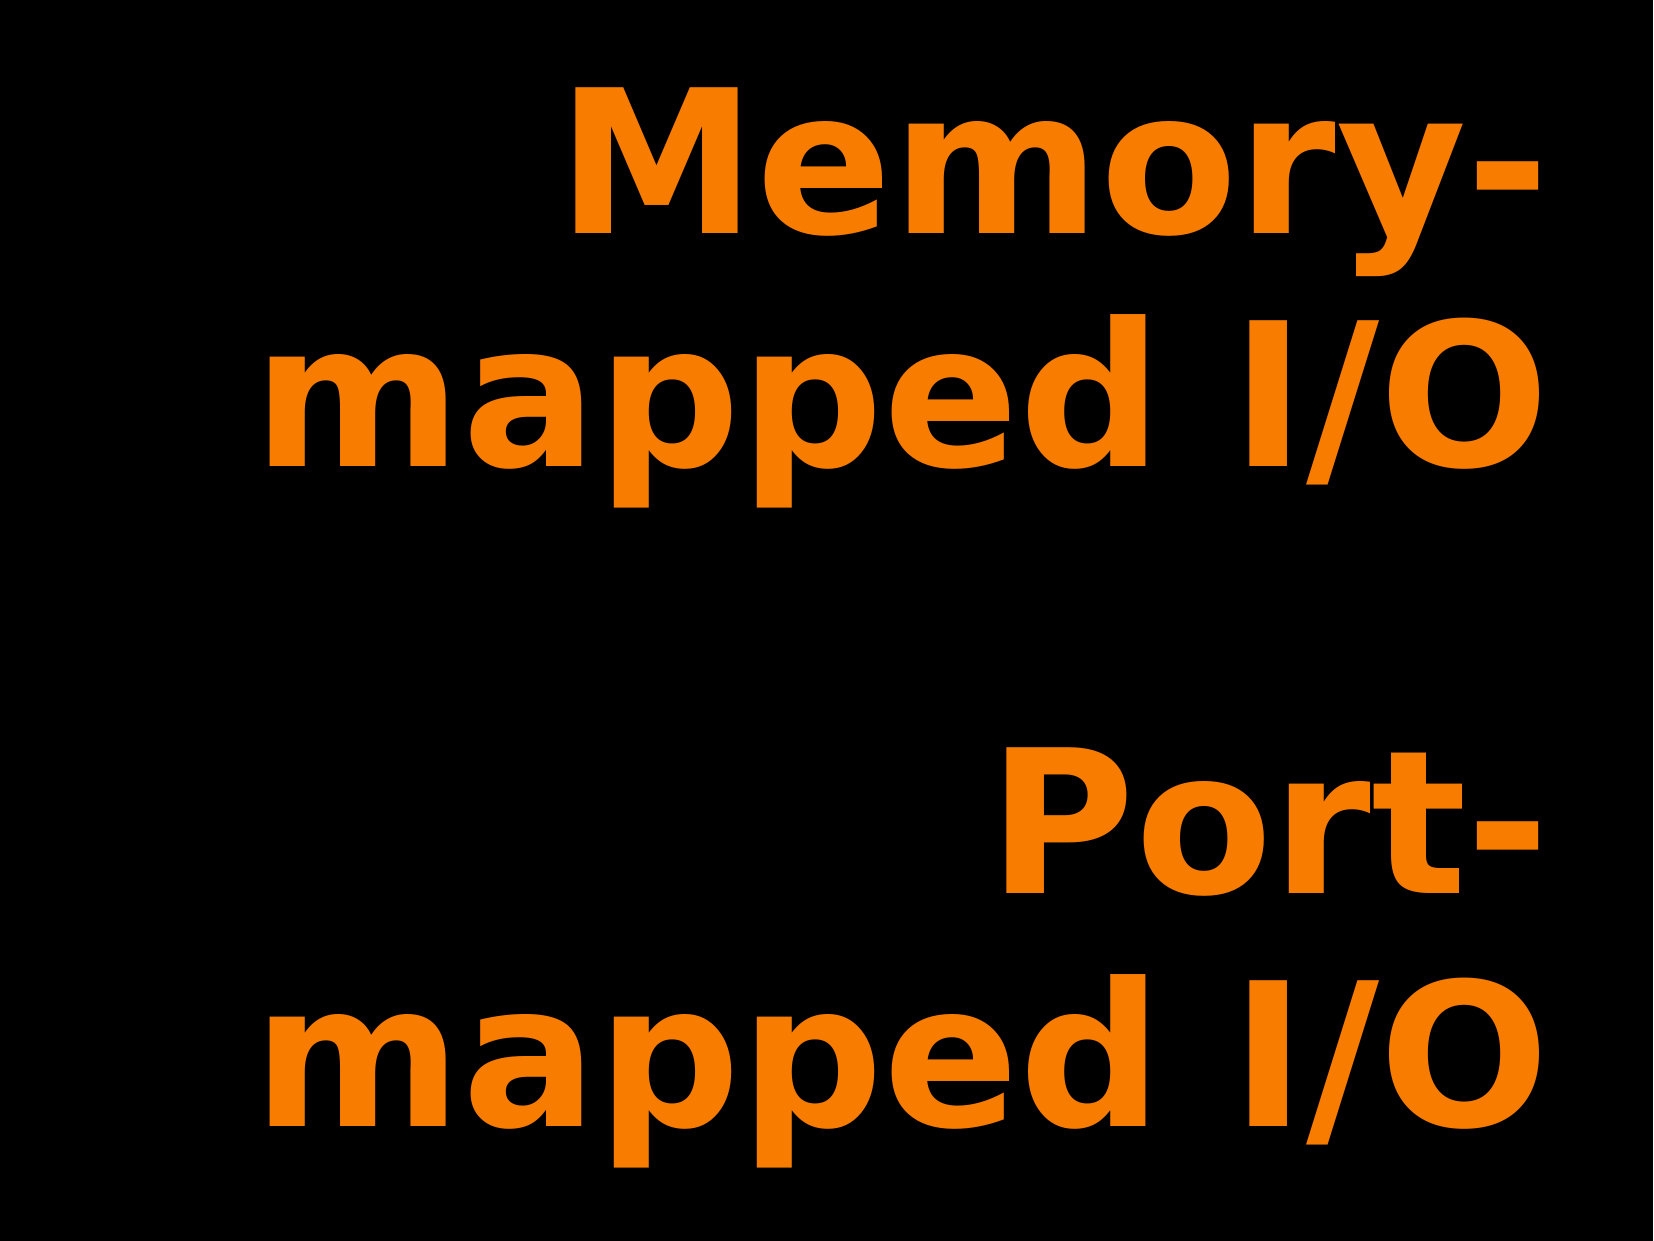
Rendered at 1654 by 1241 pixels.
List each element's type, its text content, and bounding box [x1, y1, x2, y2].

text_box Memory-mapped I/O Port-mapped I/O [177, 40, 1565, 1182]
